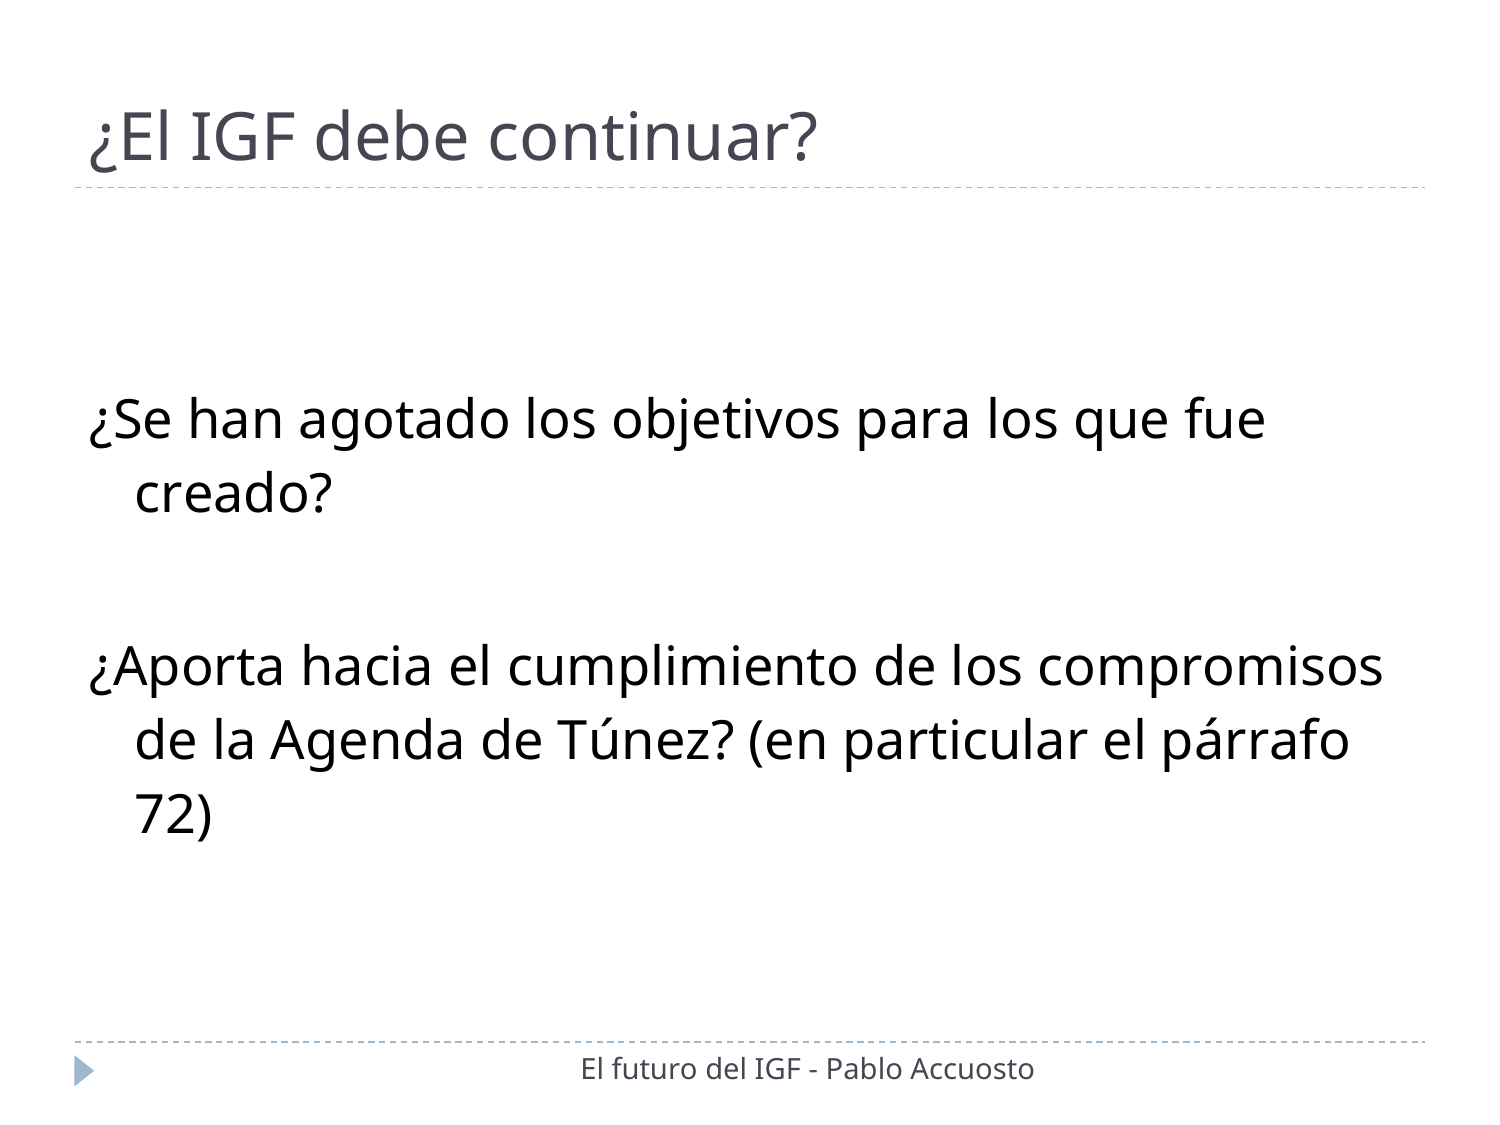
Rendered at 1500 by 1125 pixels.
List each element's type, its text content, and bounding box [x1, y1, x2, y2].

text_box El futuro del IGF - Pablo Accuosto [475, 1042, 1051, 1103]
list ¿Se han agotado los objetivos para los que fue creado? ¿Aporta hacia el cumplimiento de los compromisos de la Agenda de Túnez? (en particular el párrafo 72) [75, 200, 1426, 1010]
title ¿El IGF debe continuar? [75, 24, 1426, 188]
